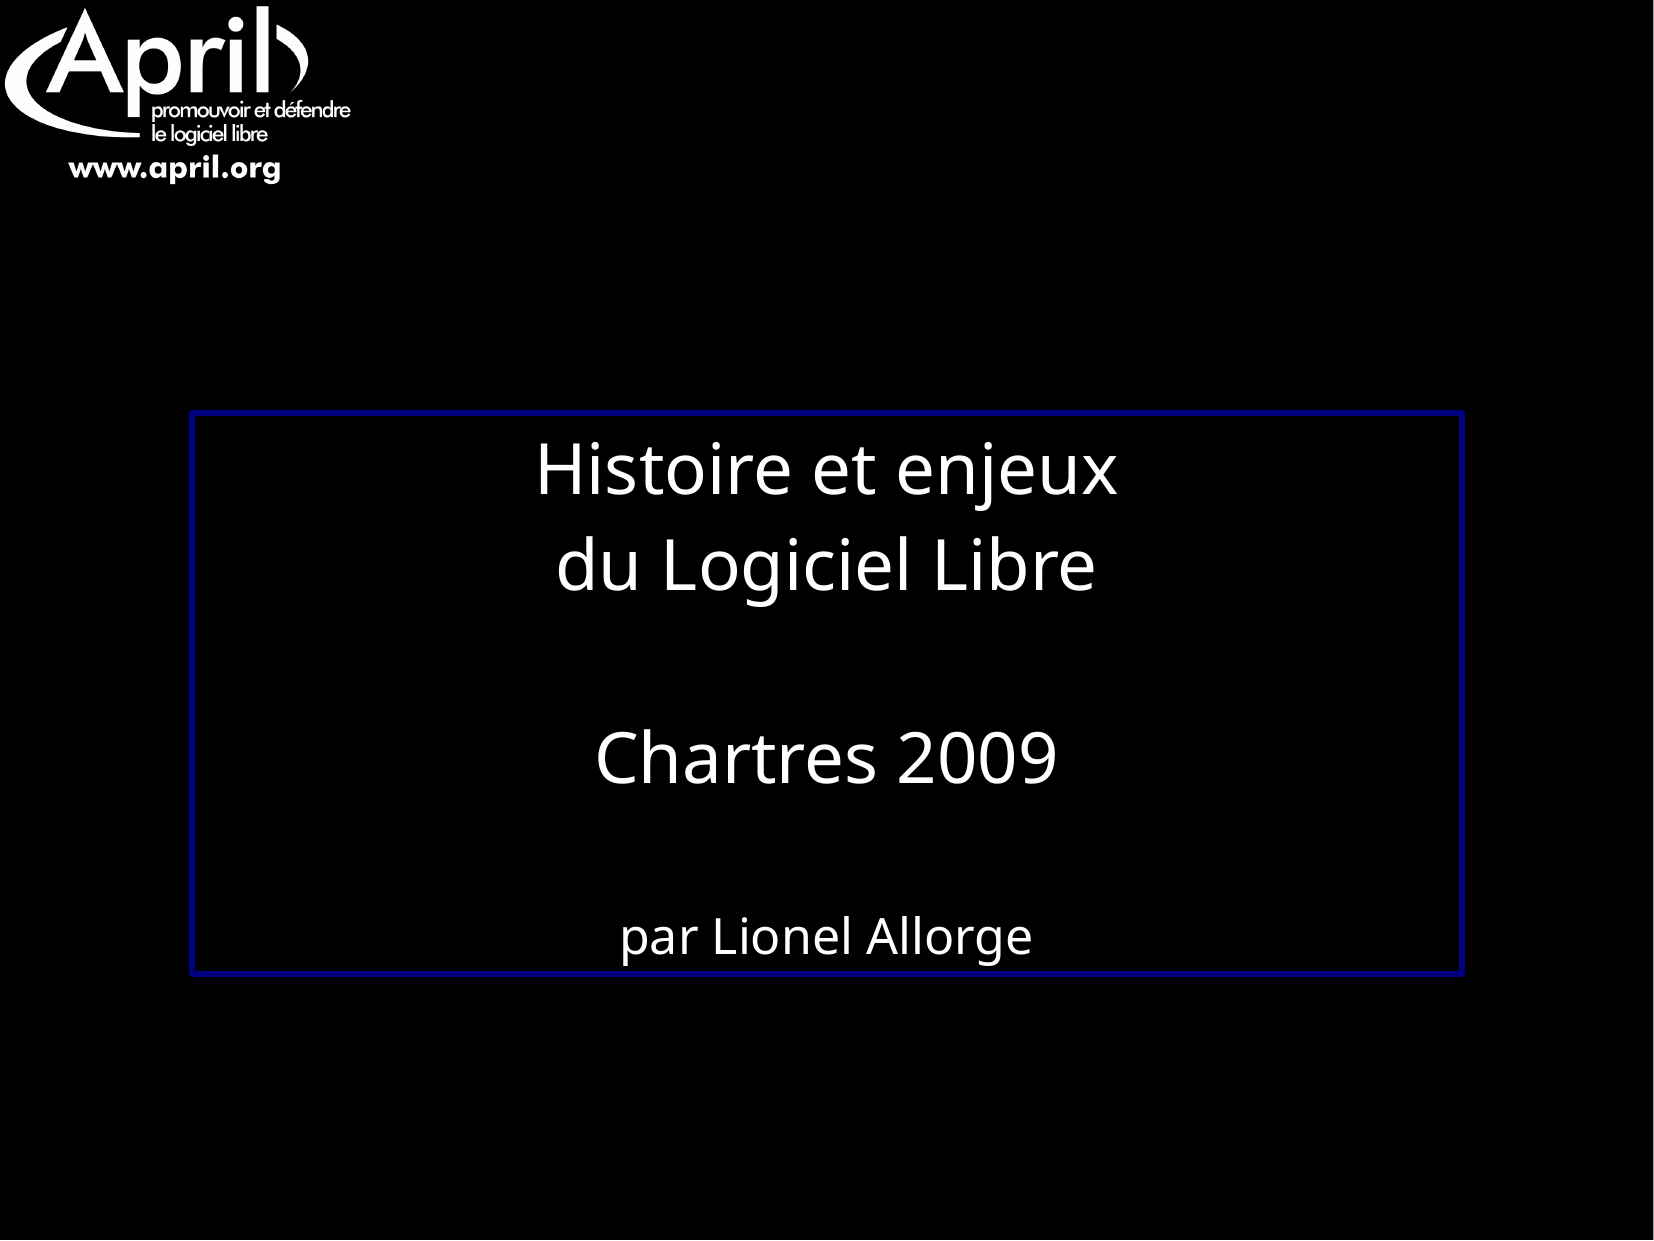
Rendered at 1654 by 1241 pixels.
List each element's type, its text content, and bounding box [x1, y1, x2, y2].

picture [0, 0, 355, 200]
title Histoire et enjeux du Logiciel Libre Chartres 2009 par Lionel Allorge [191, 413, 1462, 975]
